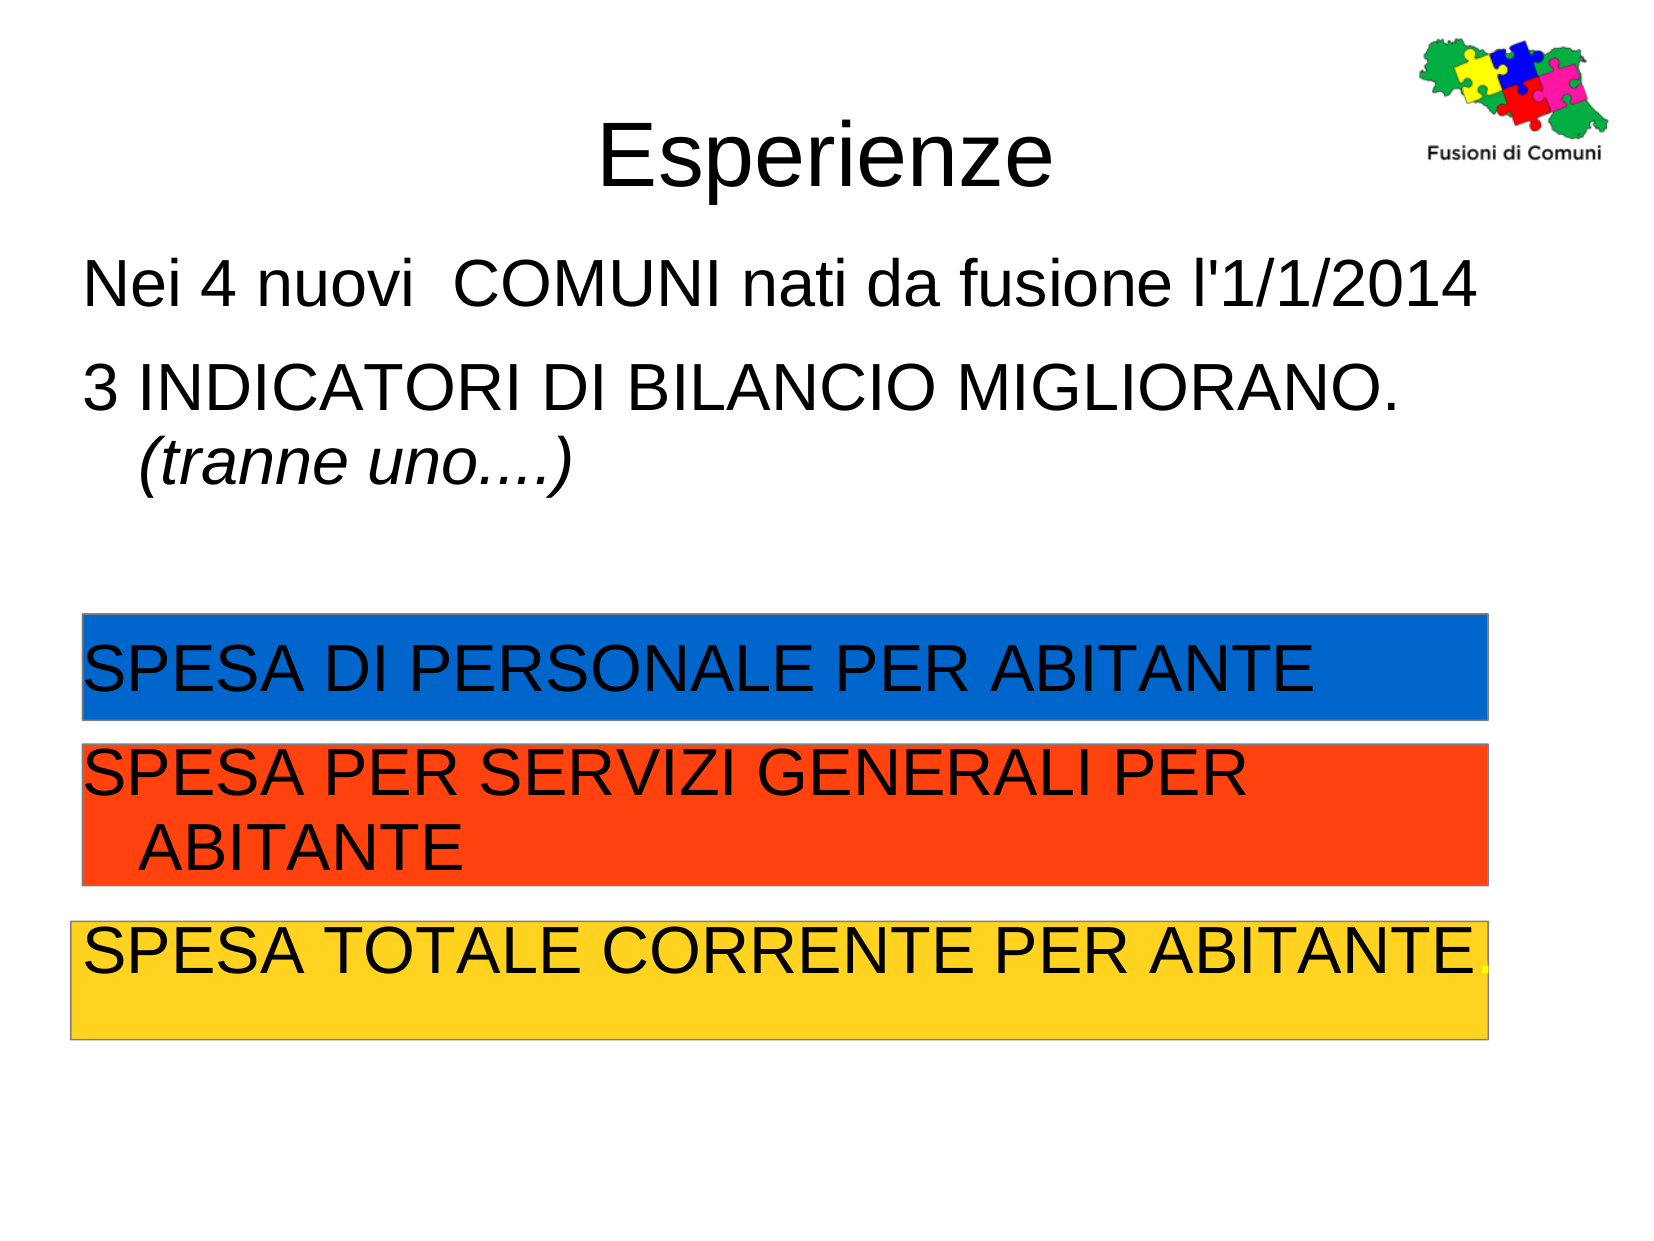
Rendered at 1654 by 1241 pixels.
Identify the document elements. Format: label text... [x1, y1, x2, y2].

title Esperienze [82, 49, 1571, 242]
picture [1417, 35, 1611, 165]
text_box [70, 921, 82, 1040]
list Nei 4 nuovi COMUNI nati da fusione l'1/1/2014 3 INDICATORI DI BILANCIO MIGLIORANO. (tranne uno....) SPESA DI PERSONALE PER ABITANTE SPESA PER SERVIZI GENERALI PER ABITANTE SPESA TOTALE CORRENTE PER ABITANTE. [82, 242, 1571, 1061]
